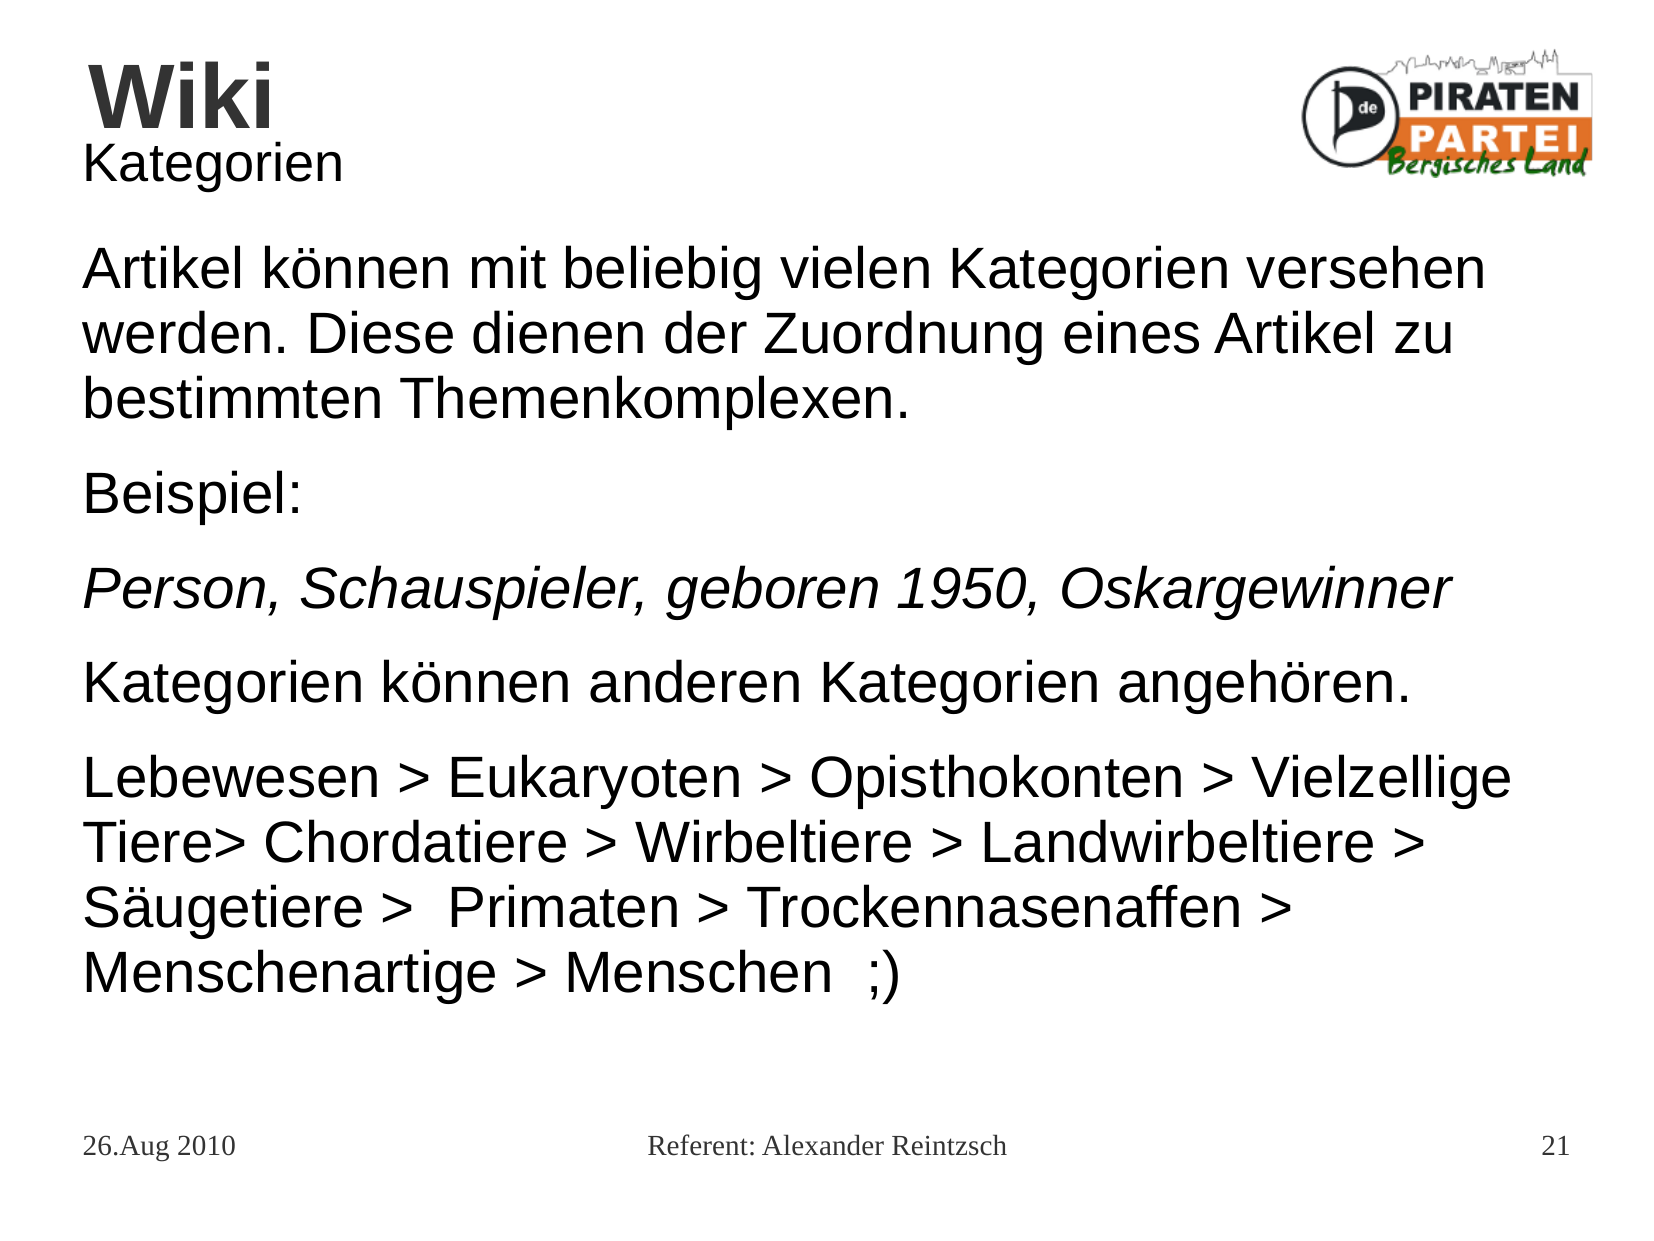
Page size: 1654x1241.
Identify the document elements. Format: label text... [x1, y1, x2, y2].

list Artikel können mit beliebig vielen Kategorien versehen werden. Diese dienen der Zuordnung eines Artikel zu bestimmten Themenkomplexen. Beispiel: Person, Schauspieler, geboren 1950, Oskargewinner Kategorien können anderen Kategorien angehören. Lebewesen > Eukaryoten > Opisthokonten > Vielzellige Tiere> Chordatiere > Wirbeltiere > Landwirbeltiere > Säugetiere > Primaten > Trockennasenaffen > Menschenartige > Menschen ;) [82, 236, 1571, 1100]
picture [1299, 48, 1595, 178]
title Kategorien [82, 118, 1300, 207]
